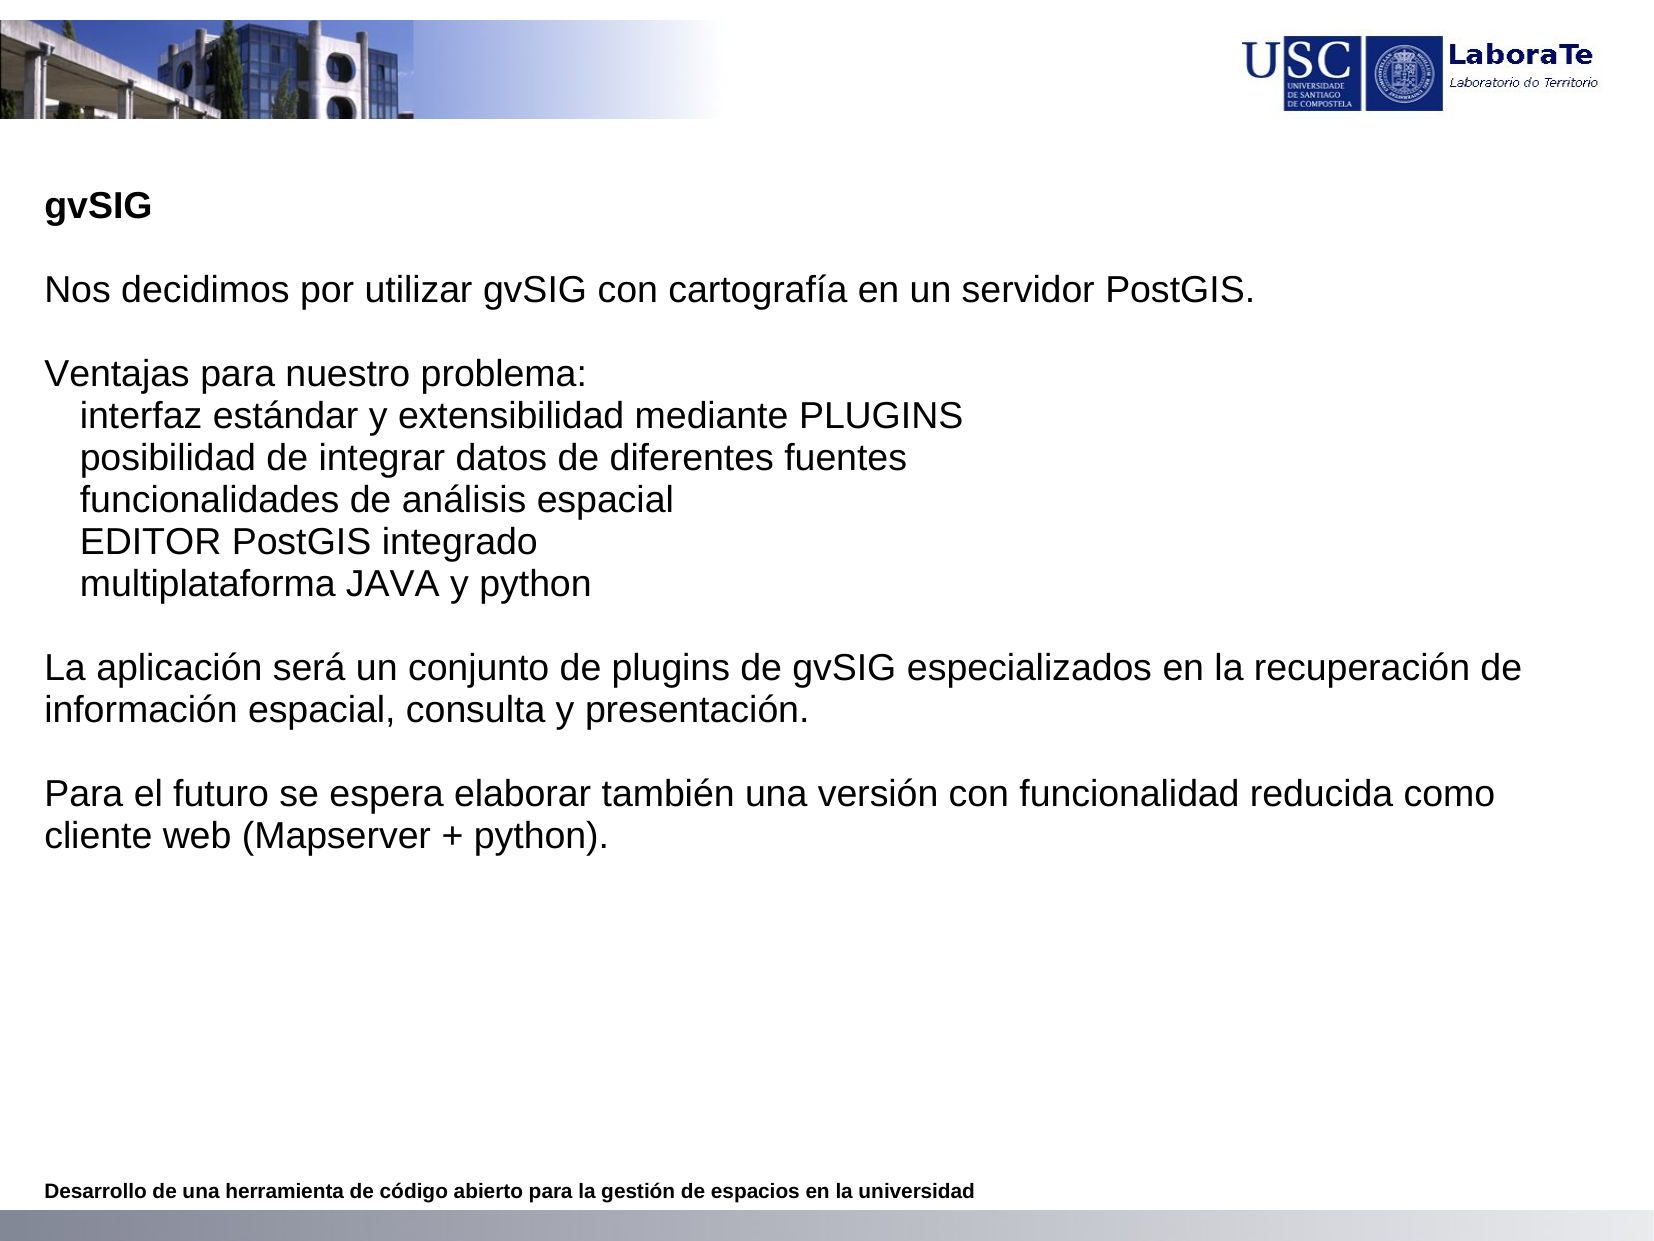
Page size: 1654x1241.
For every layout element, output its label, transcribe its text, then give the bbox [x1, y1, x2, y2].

picture [0, 20, 827, 119]
picture [0, 1210, 1654, 1241]
text_box gvSIG Nos decidimos por utilizar gvSIG con cartografía en un servidor PostGIS. Ventajas para nuestro problema: interfaz estándar y extensibilidad mediante PLUGINS posibilidad de integrar datos de diferentes fuentes funcionalidades de análisis espacial EDITOR PostGIS integrado multiplataforma JAVA y python La aplicación será un conjunto de plugins de gvSIG especializados en la recuperación de información espacial, consulta y presentación. Para el futuro se espera elaborar también una versión con funcionalidad reducida como cliente web (Mapserver + python). [29, 177, 1625, 1152]
picture [1240, 29, 1654, 119]
